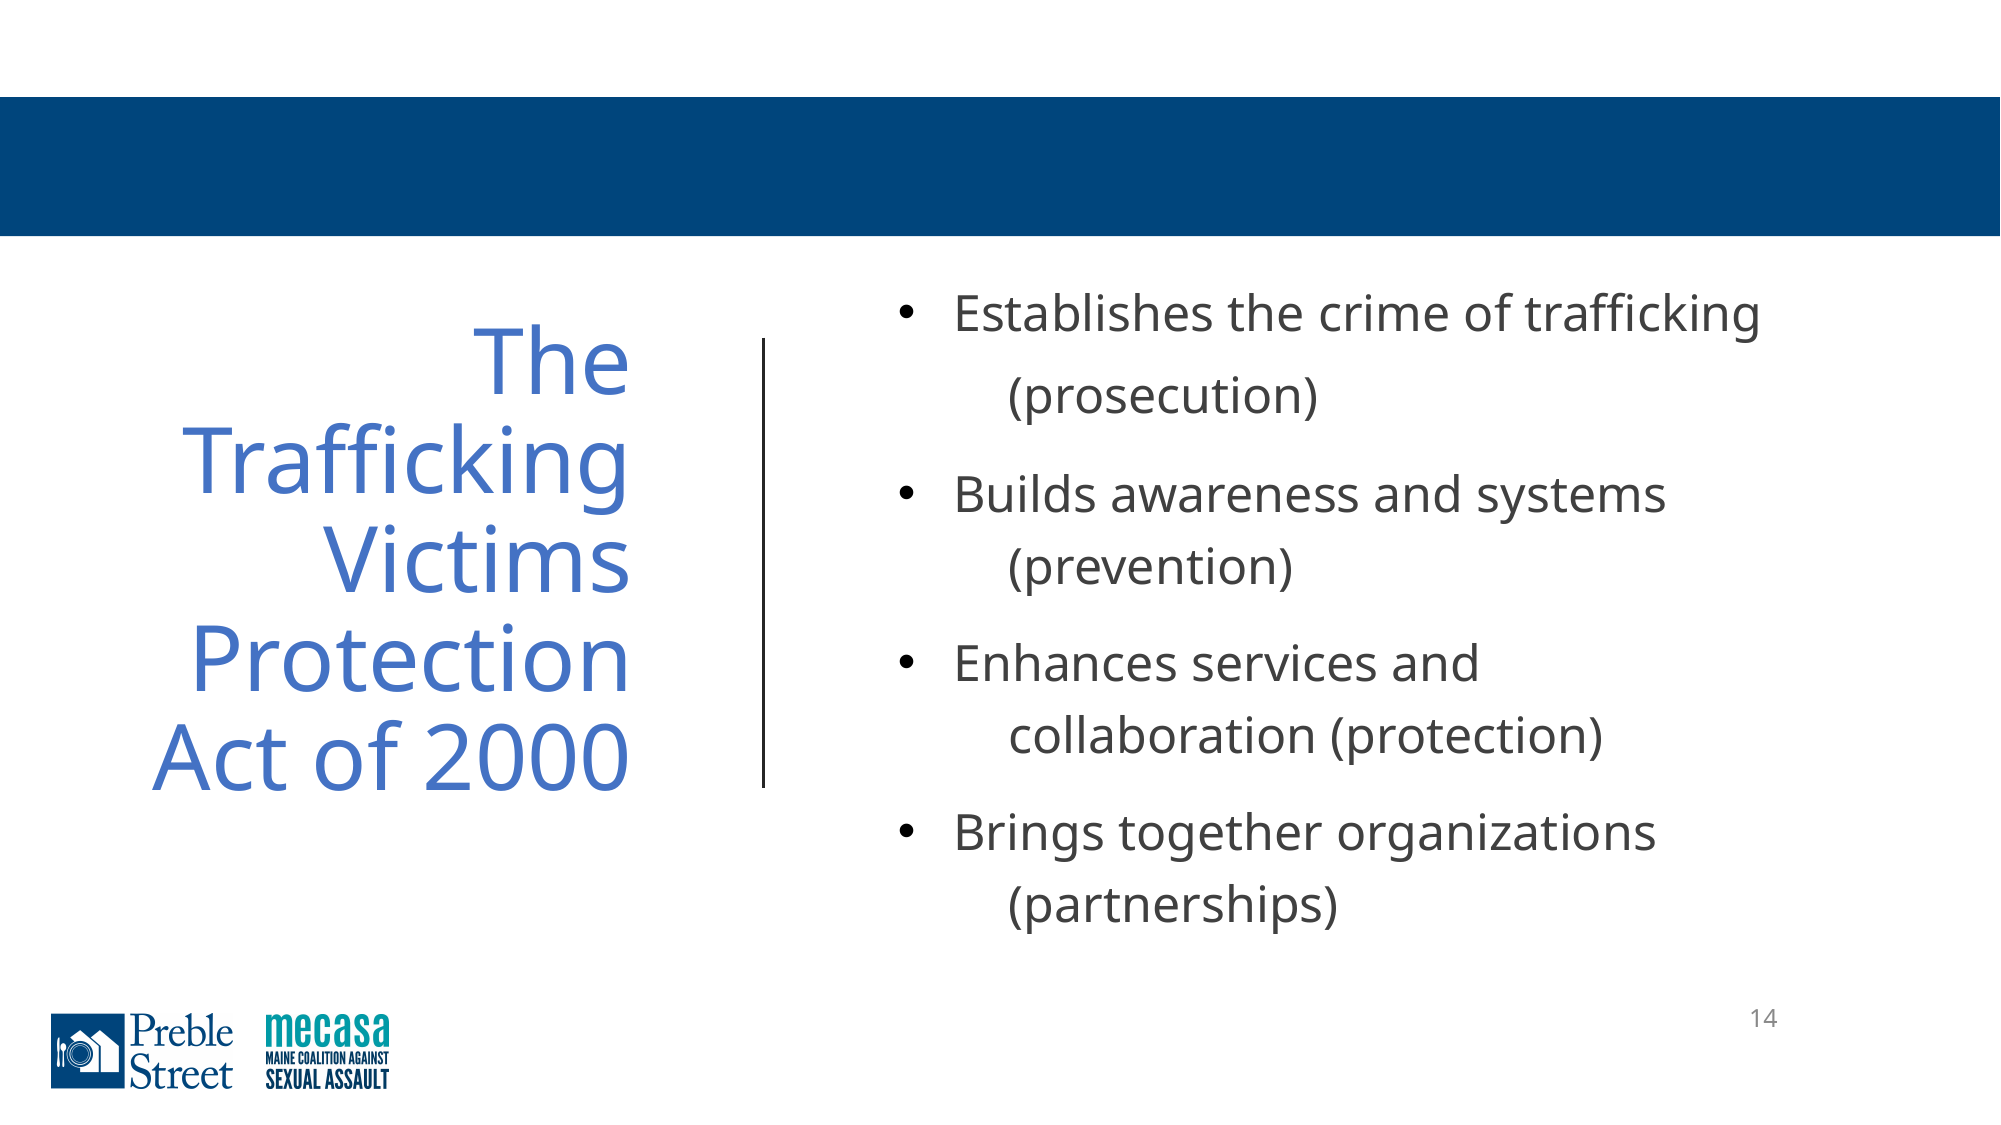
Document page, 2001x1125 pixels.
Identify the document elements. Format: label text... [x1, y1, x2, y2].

slide_number 14 [1734, 989, 1863, 1050]
list Establishes the crime of trafficking (prosecution) Builds awareness and systems (prevention) Enhances services and collaboration (protection) Brings together organizations (partnerships) [732, 235, 1780, 967]
title The Trafficking Victims Protection Act of 2000 [137, 158, 711, 967]
